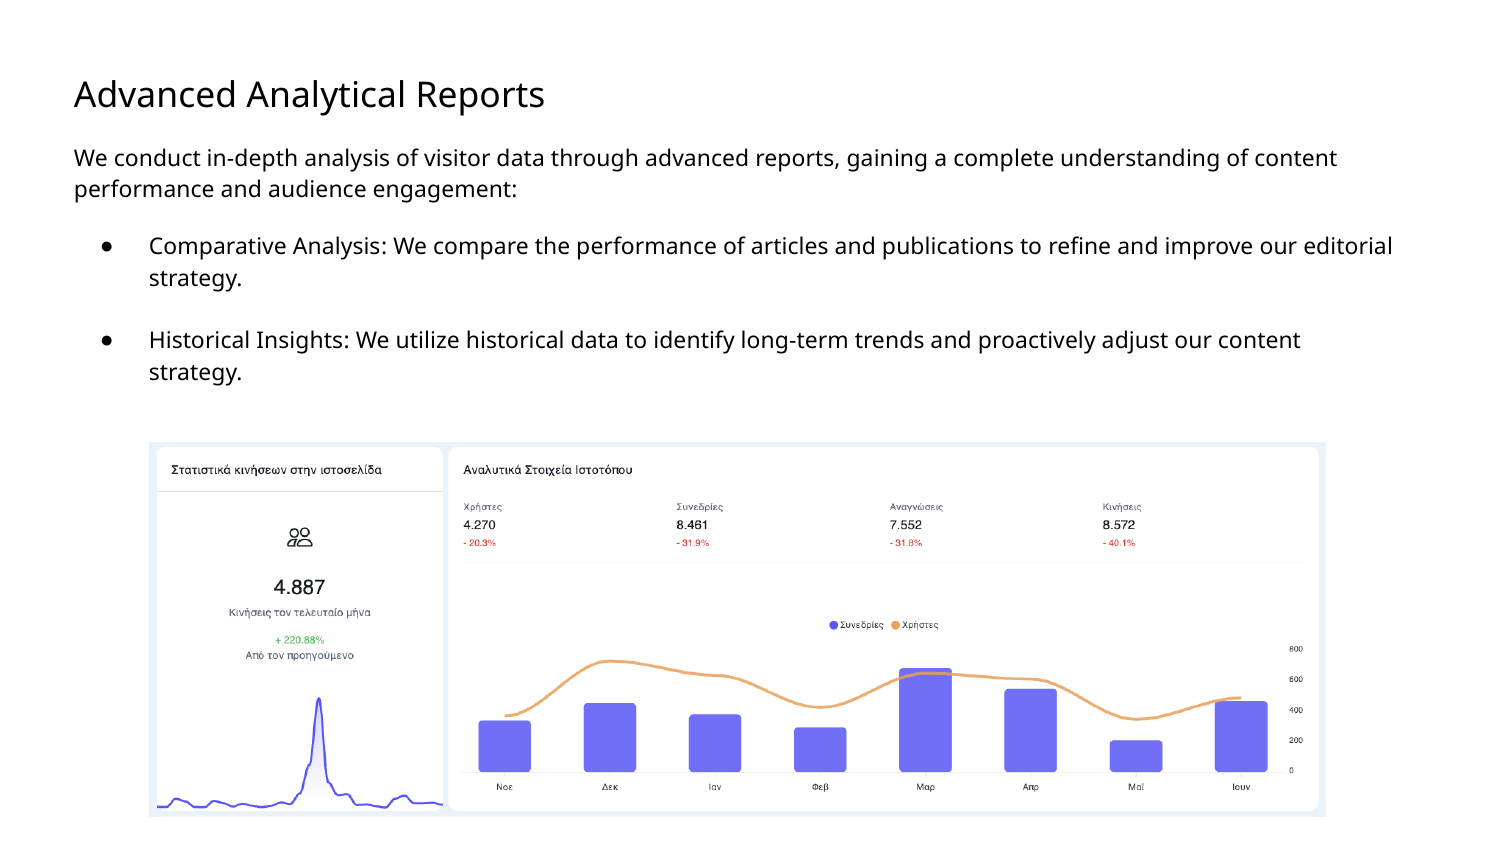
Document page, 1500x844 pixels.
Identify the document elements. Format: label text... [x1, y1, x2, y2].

text_box Advanced Analytical Reports We conduct in-depth analysis of visitor data through advanced reports, gaining a complete understanding of content performance and audience engagement: Comparative Analysis: We compare the performance of articles and publications to refine and improve our editorial strategy. Historical Insights: We utilize historical data to identify long-term trends and proactively adjust our content strategy. [58, 50, 1417, 432]
picture [149, 442, 1326, 817]
